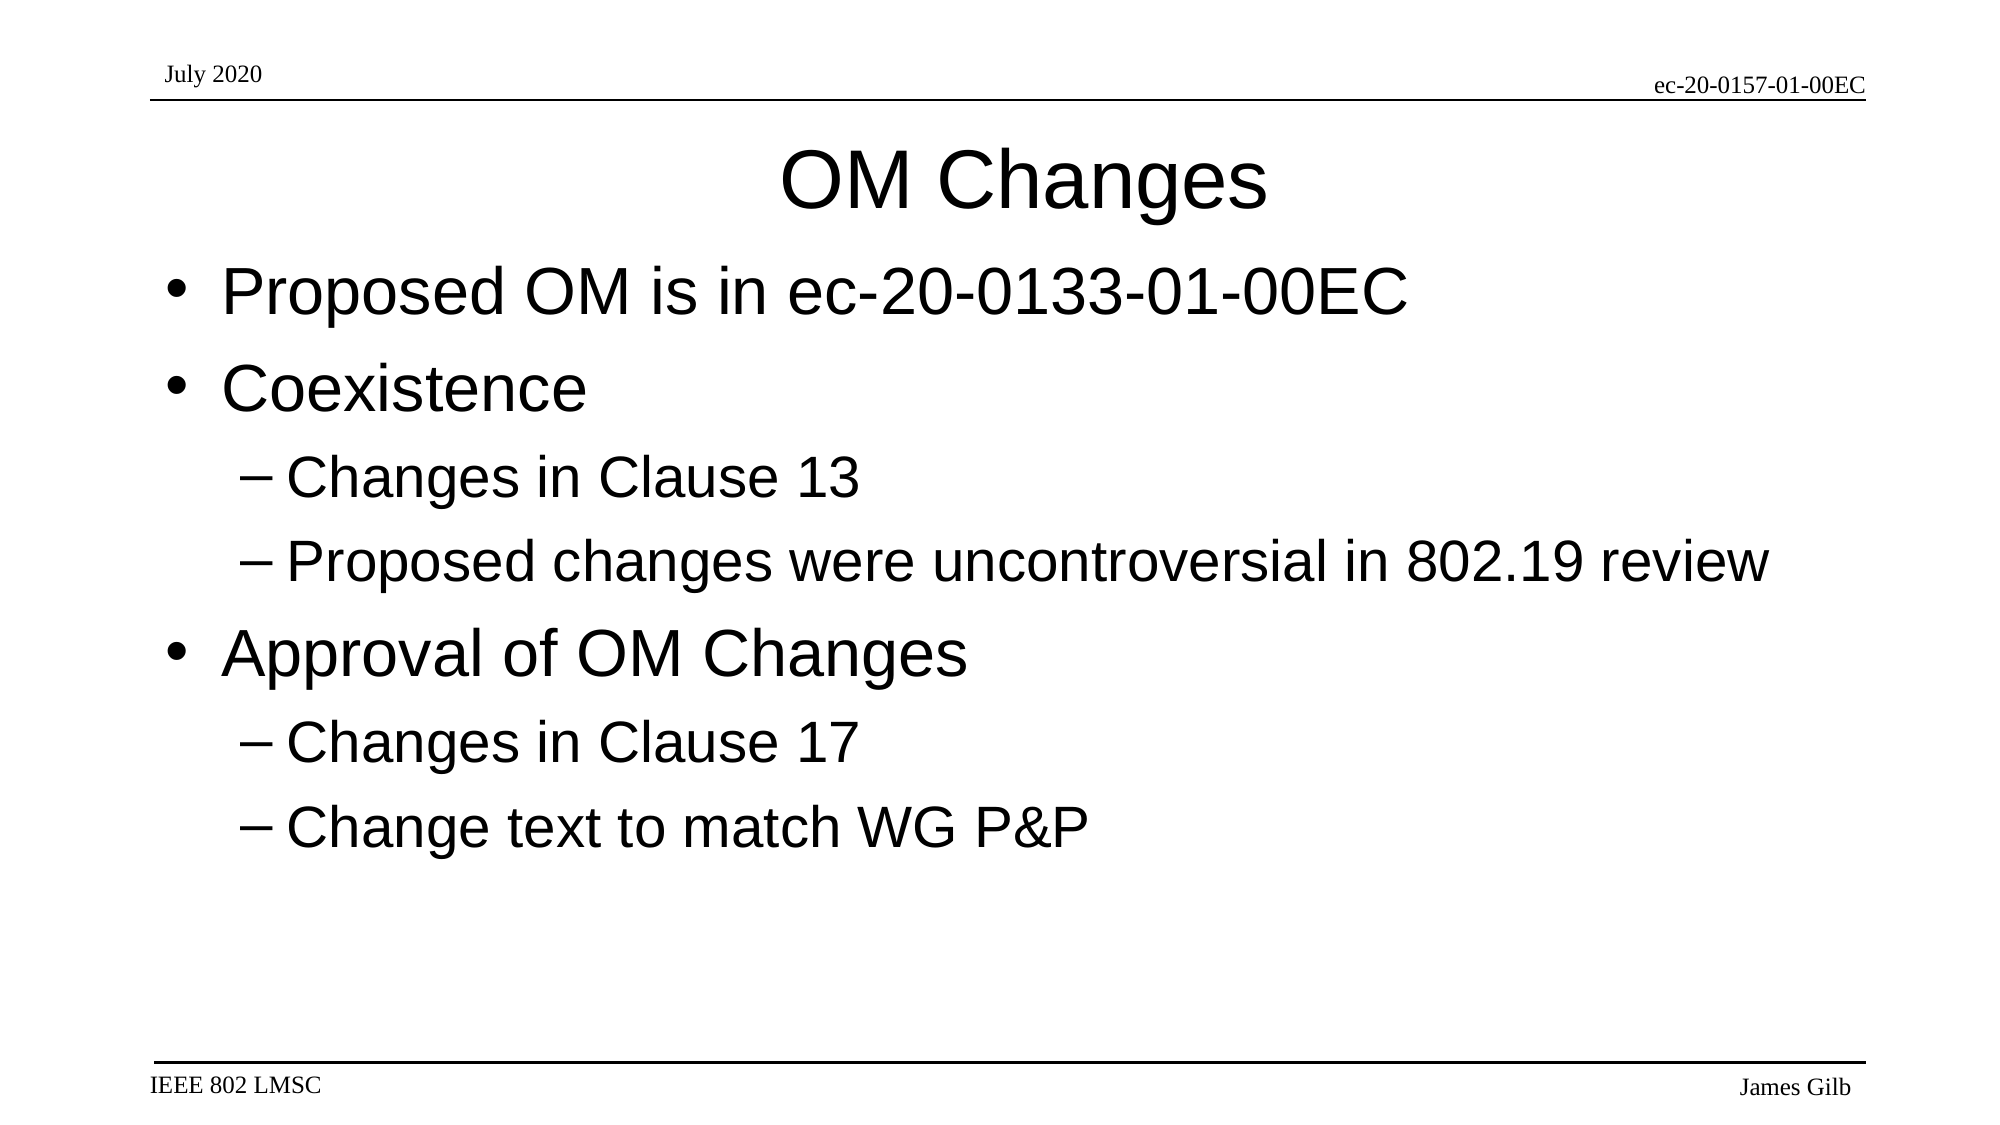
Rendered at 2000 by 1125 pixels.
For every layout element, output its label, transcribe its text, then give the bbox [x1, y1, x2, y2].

title OM Changes [149, 112, 1900, 238]
list Proposed OM is in ec-20-0133-01-00EC Coexistence Changes in Clause 13 Proposed changes were uncontroversial in 802.19 review Approval of OM Changes Changes in Clause 17 Change text to match WG P&P [149, 239, 1900, 1051]
